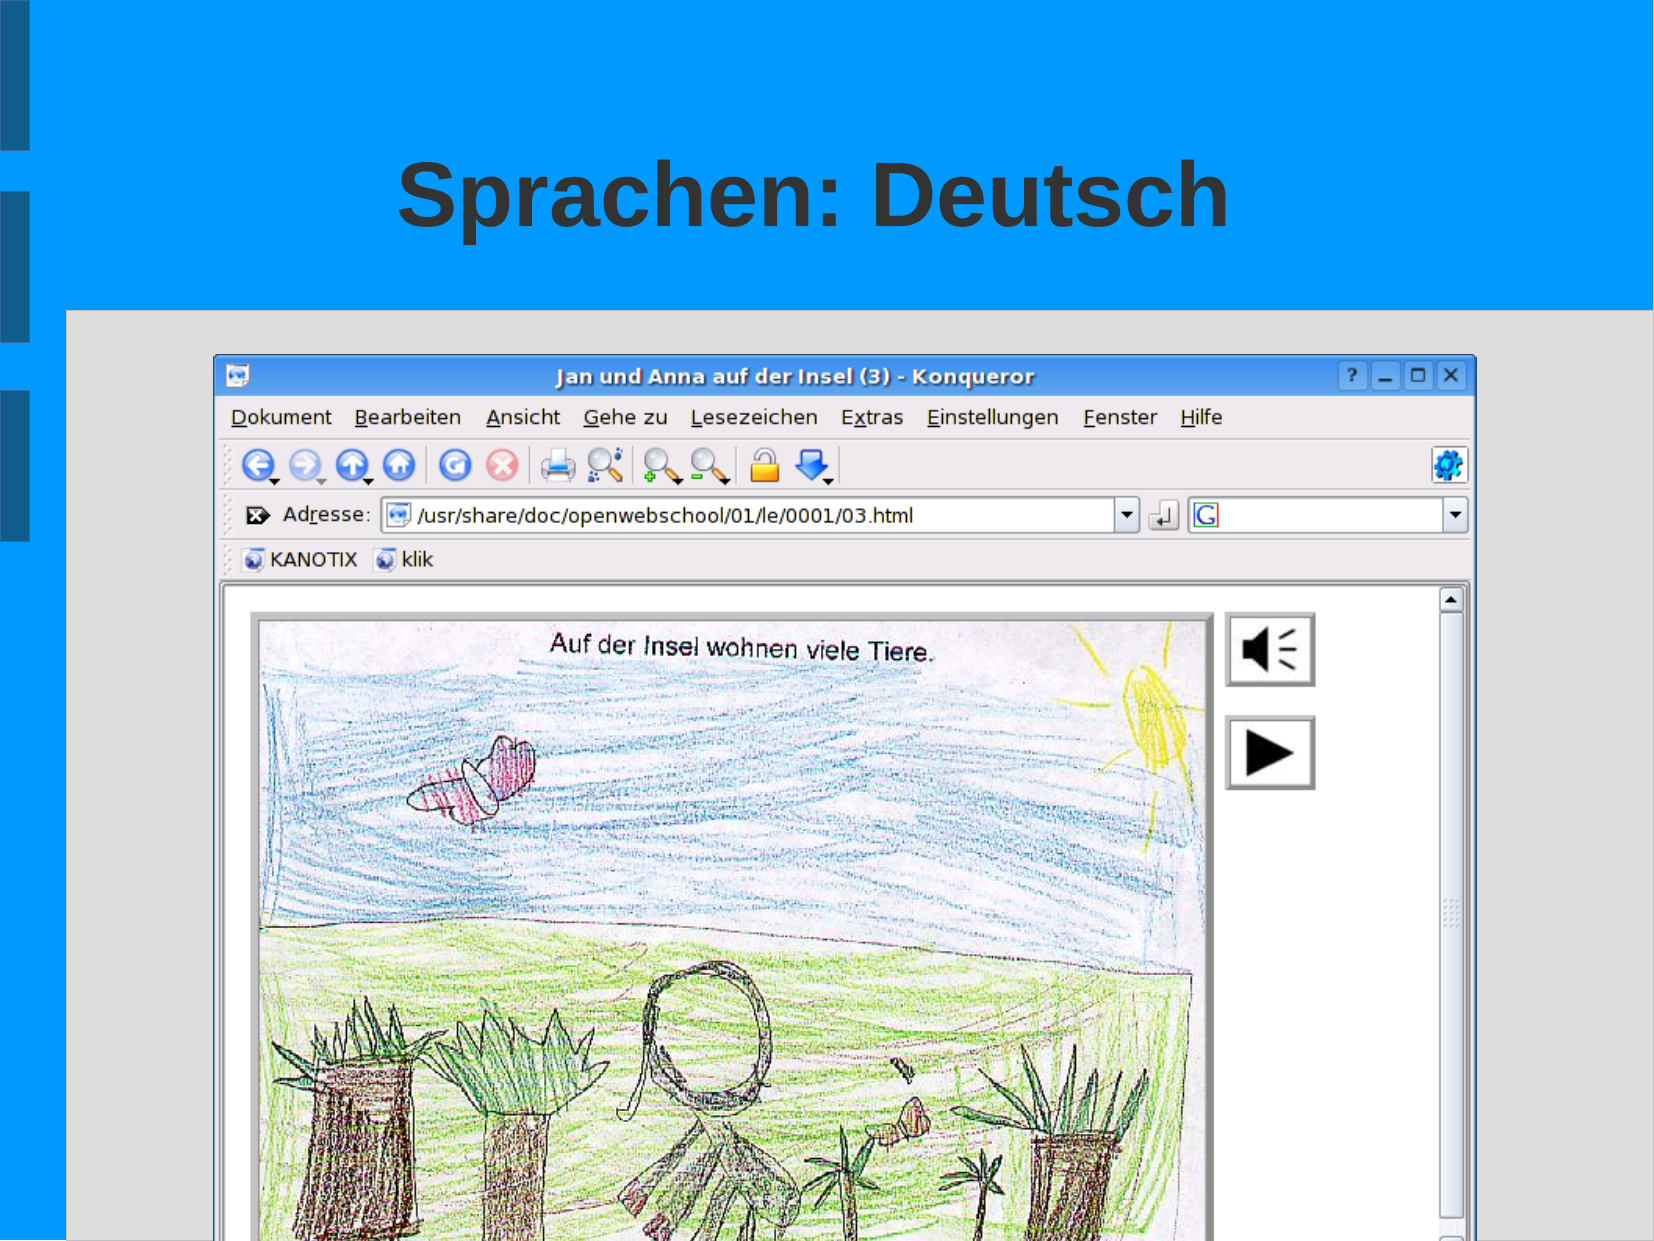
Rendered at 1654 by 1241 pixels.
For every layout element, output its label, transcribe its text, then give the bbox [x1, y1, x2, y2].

picture [213, 354, 1477, 1241]
title Sprachen: Deutsch [121, 91, 1534, 299]
